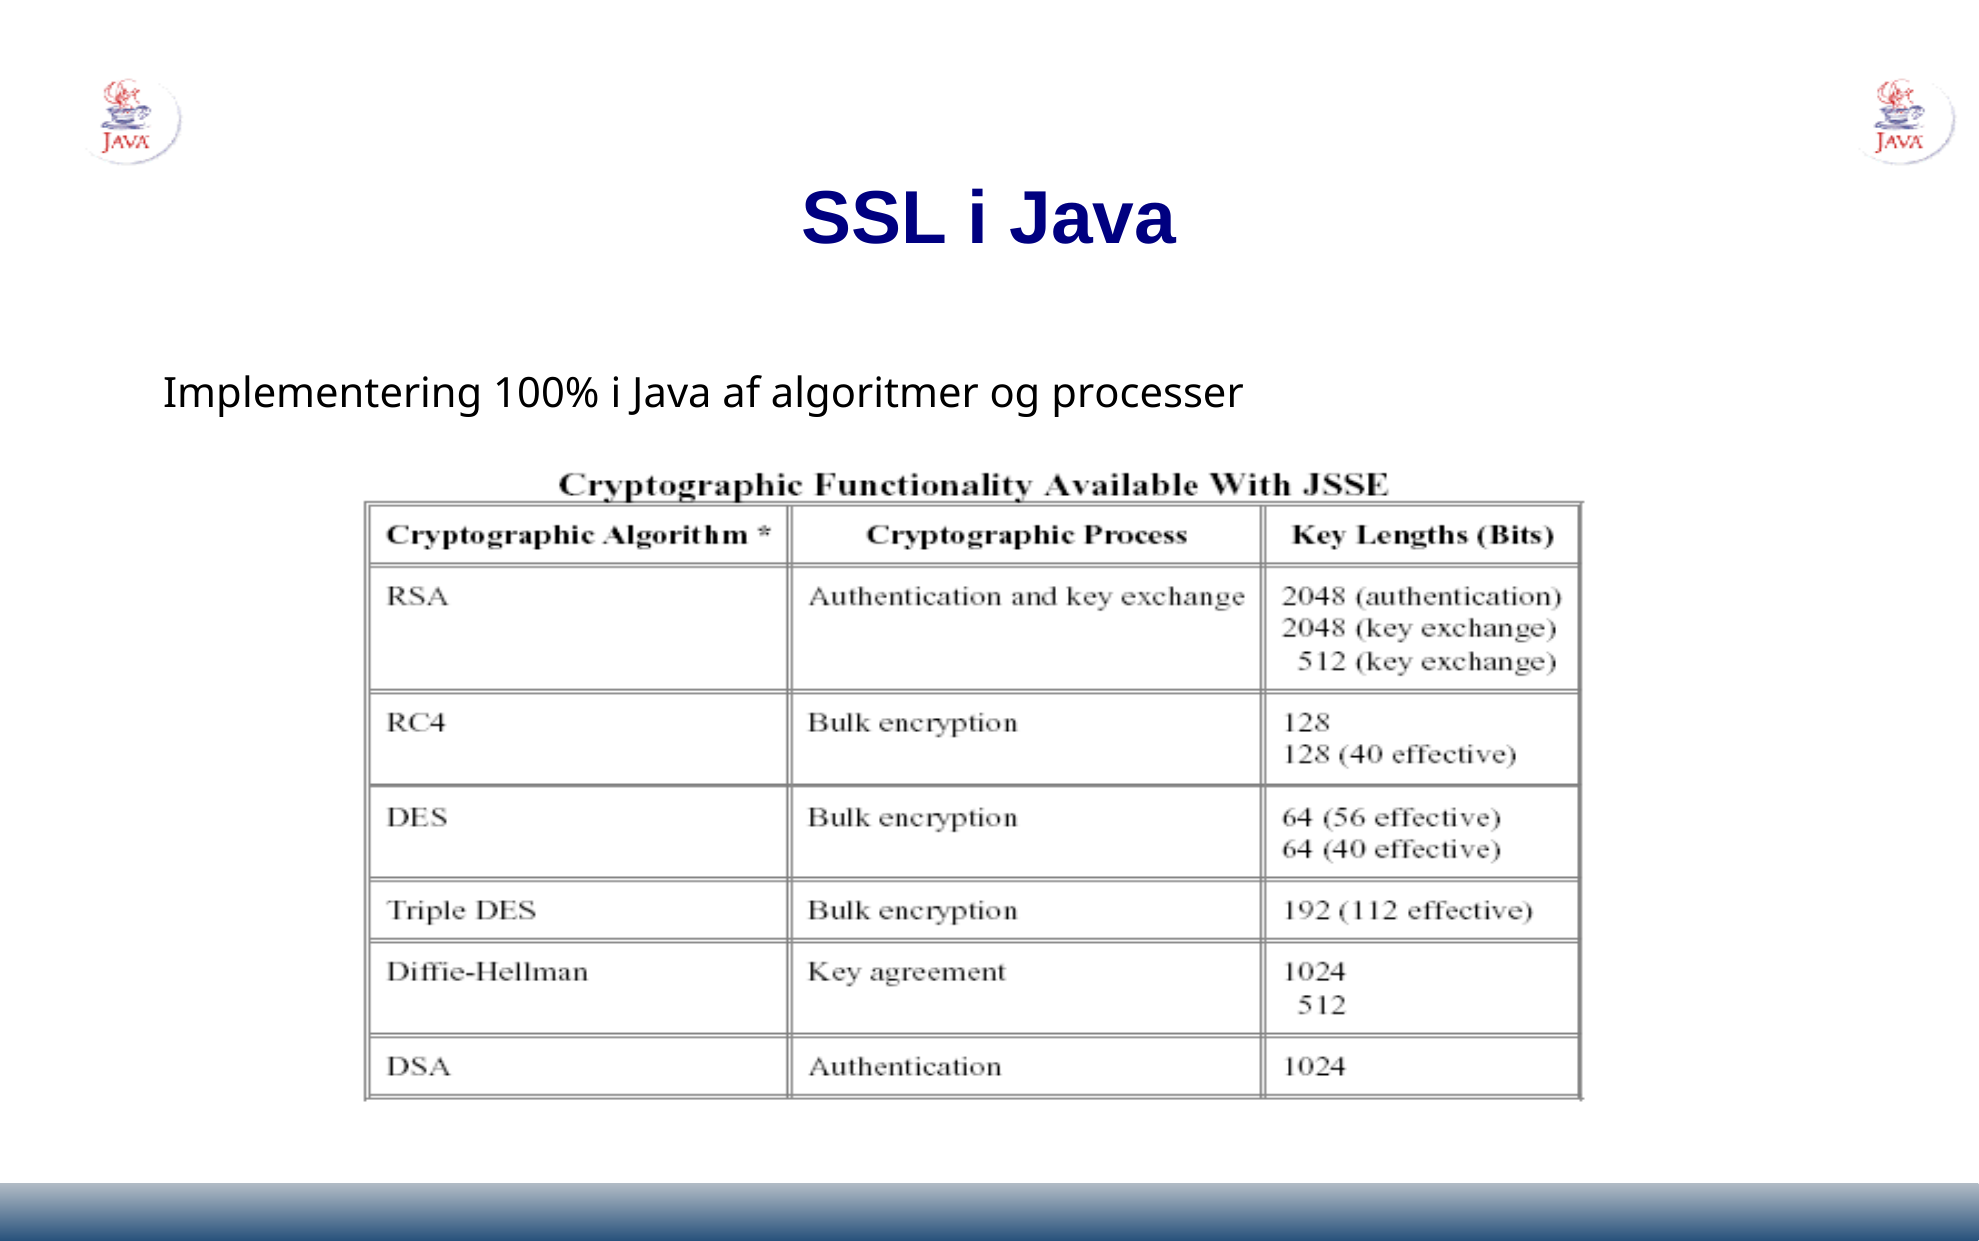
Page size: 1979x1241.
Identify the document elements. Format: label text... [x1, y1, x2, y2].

list Implementering 100% i Java af algoritmer og processer [148, 358, 1830, 1103]
picture [69, 71, 187, 169]
picture [329, 468, 1616, 1113]
picture [1842, 71, 1961, 169]
title SSL i Java [148, 110, 1830, 317]
